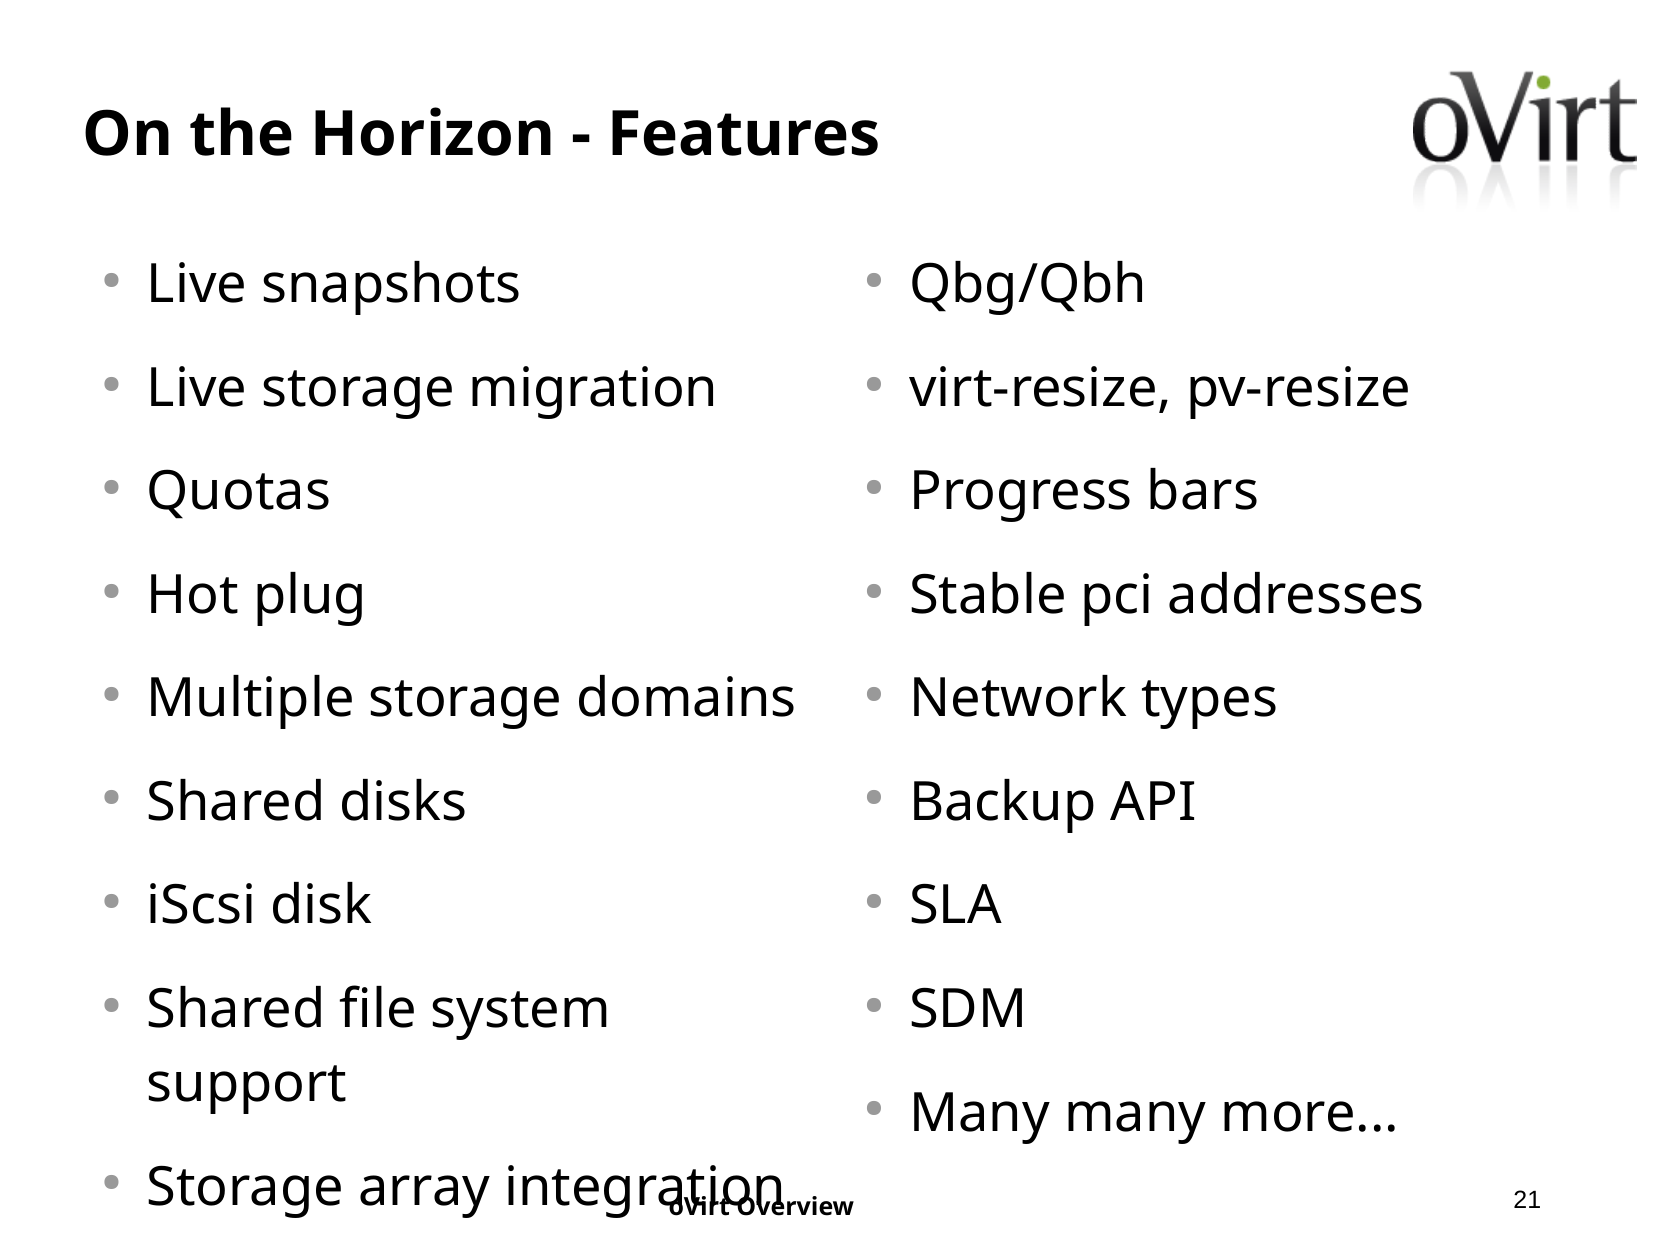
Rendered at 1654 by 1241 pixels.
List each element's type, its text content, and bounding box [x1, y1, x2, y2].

picture [1413, 63, 1637, 212]
list Live snapshots Live storage migration Quotas Hot plug Multiple storage domains Shared disks iScsi disk Shared file system support Storage array integration [86, 244, 814, 1102]
list Qbg/Qbh virt-resize, pv-resize Progress bars Stable pci addresses Network types Backup API SLA SDM Many many more... [849, 244, 1576, 1102]
title On the Horizon - Features [82, 37, 1303, 226]
